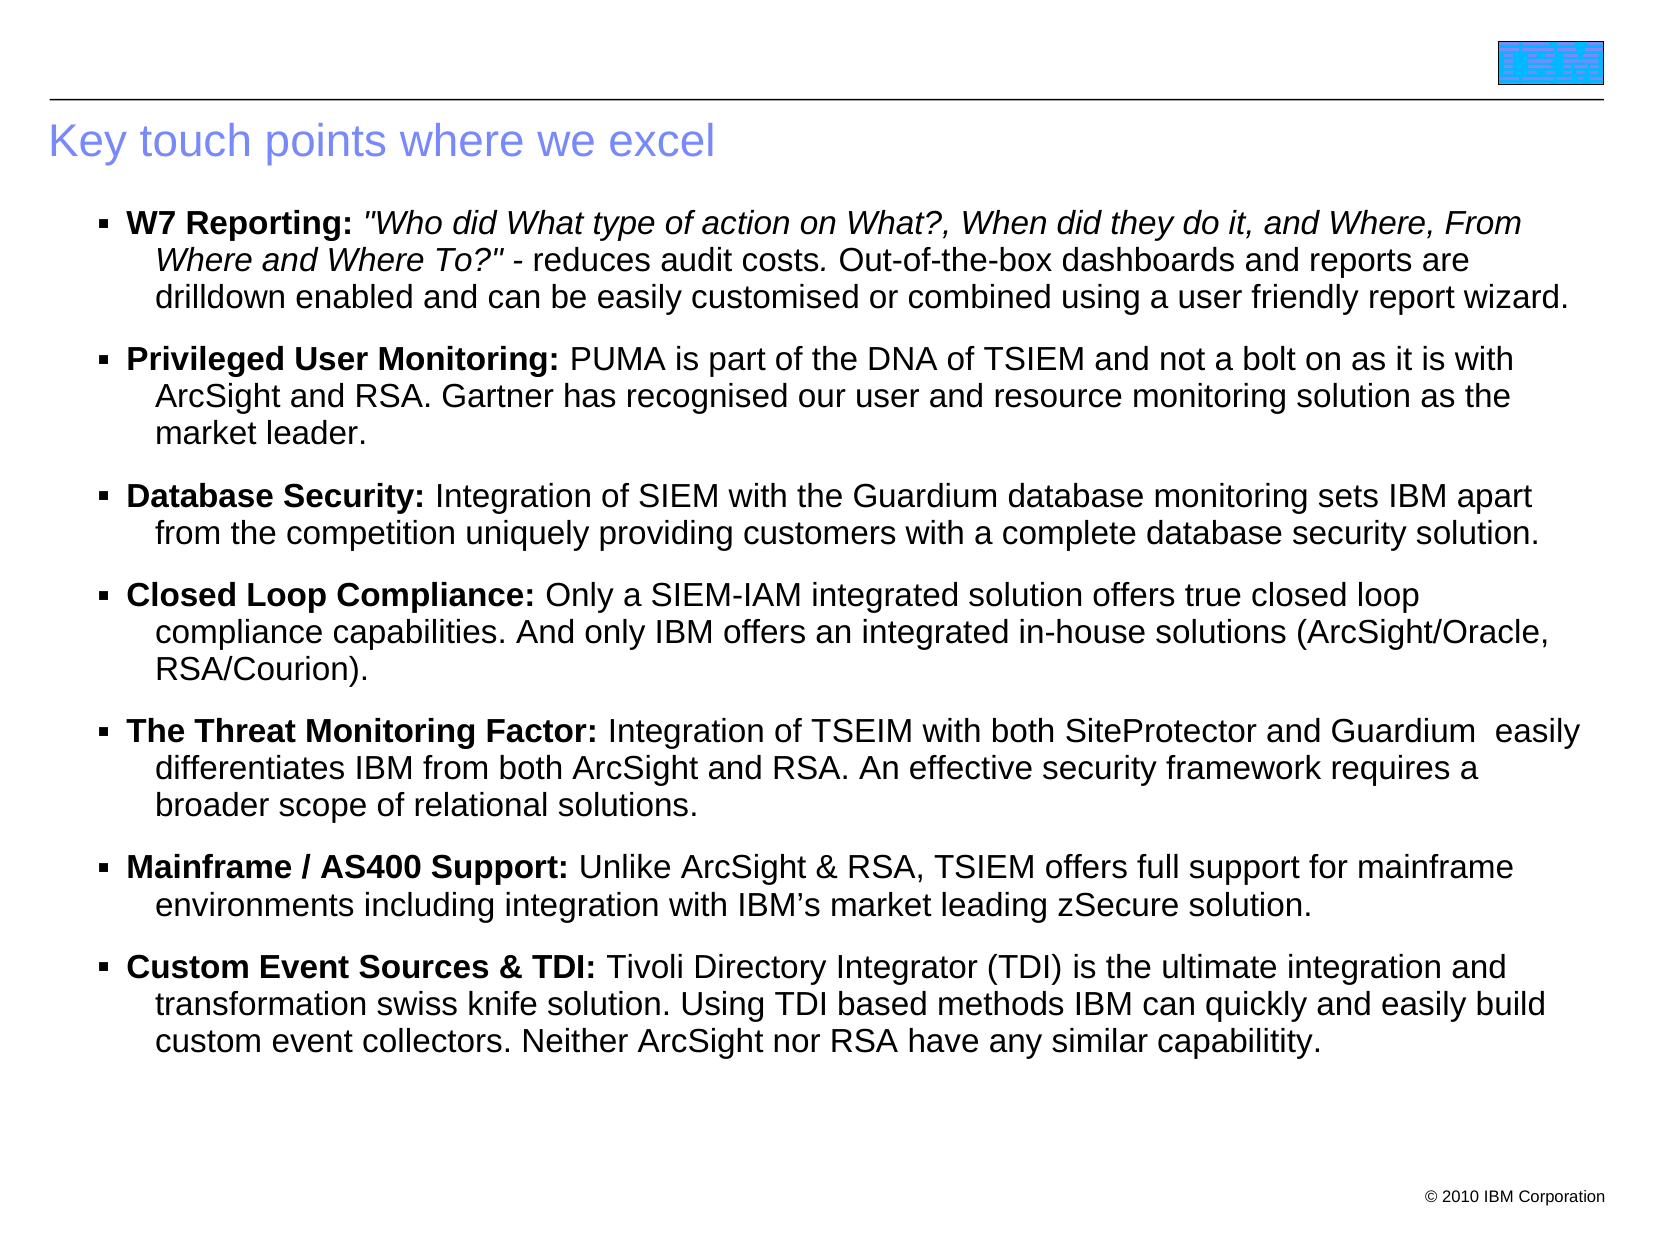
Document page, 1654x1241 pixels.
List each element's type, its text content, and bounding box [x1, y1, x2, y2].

list W7 Reporting: "Who did What type of action on What?, When did they do it, and Where, From Where and Where To?" - reduces audit costs. Out-of-the-box dashboards and reports are drilldown enabled and can be easily customised or combined using a user friendly report wizard. Privileged User Monitoring: PUMA is part of the DNA of TSIEM and not a bolt on as it is with ArcSight and RSA. Gartner has recognised our user and resource monitoring solution as the market leader. Database Security: Integration of SIEM with the Guardium database monitoring sets IBM apart from the competition uniquely providing customers with a complete database security solution. Closed Loop Compliance: Only a SIEM-IAM integrated solution offers true closed loop compliance capabilities. And only IBM offers an integrated in-house solutions (ArcSight/Oracle, RSA/Courion). The Threat Monitoring Factor: Integration of TSEIM with both SiteProtector and Guardium easily differentiates IBM from both ArcSight and RSA. An effective security framework requires a broader scope of relational solutions. Mainframe / AS400 Support: Unlike ArcSight & RSA, TSIEM offers full support for mainframe environments including integration with IBM’s market leading zSecure solution. Custom Event Sources & TDI: Tivoli Directory Integrator (TDI) is the ultimate integration and transformation swiss knife solution. Using TDI based methods IBM can quickly and easily build custom event collectors. Neither ArcSight nor RSA have any similar capabilitity. [83, 197, 1604, 1055]
title Key touch points where we excel [33, 107, 1604, 239]
